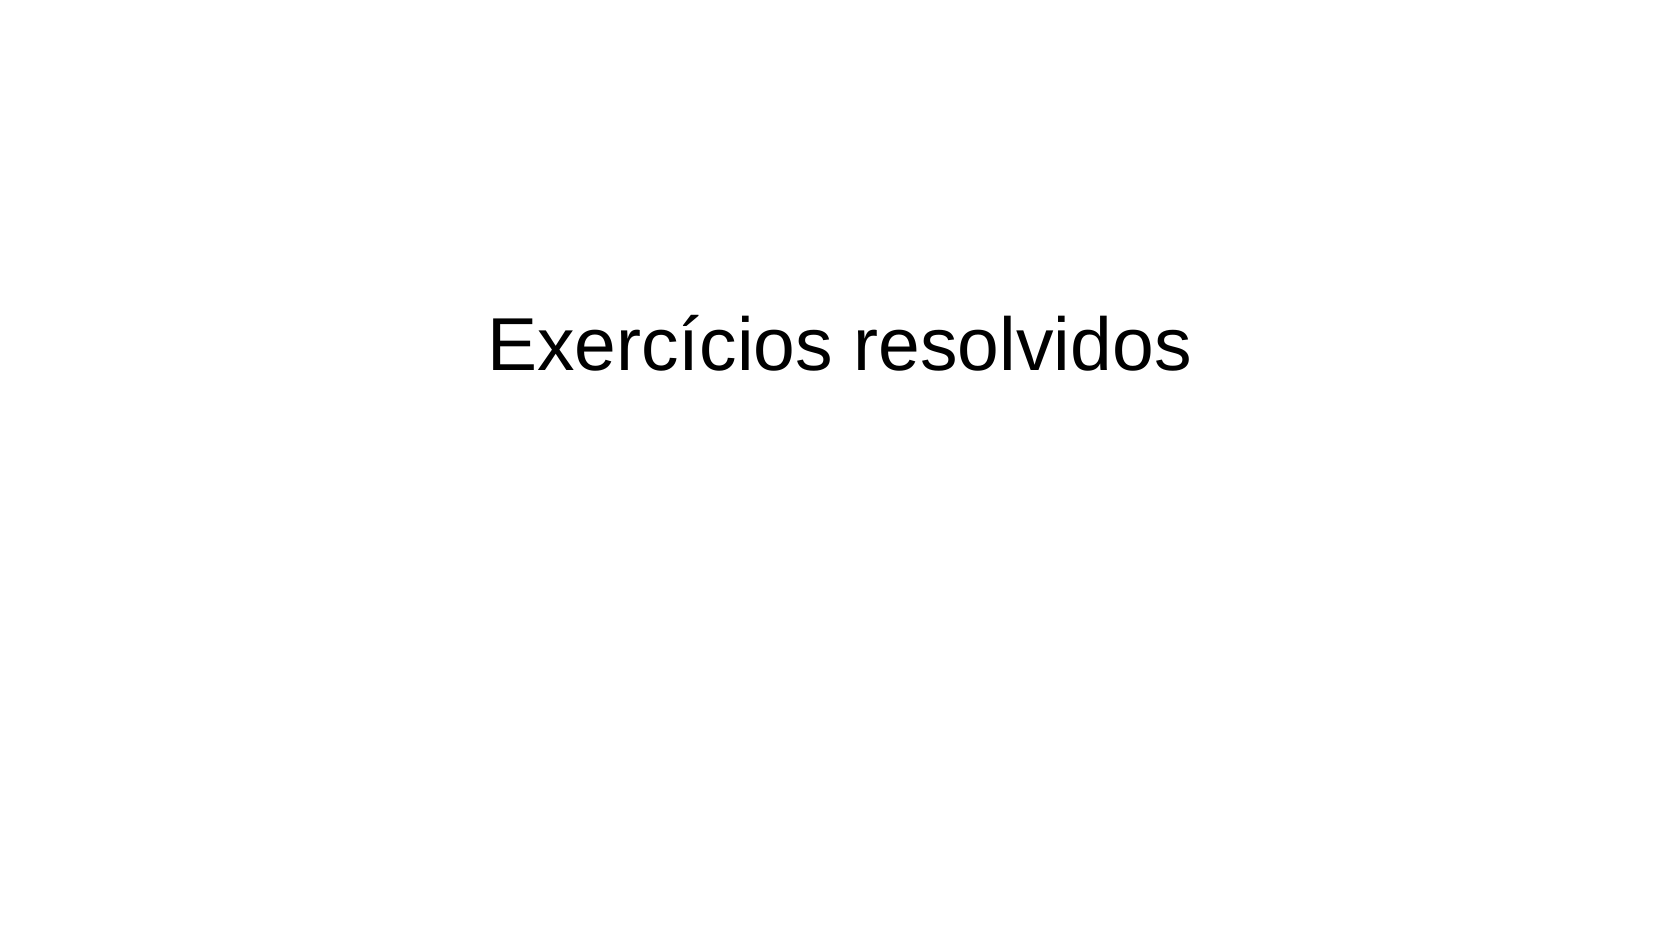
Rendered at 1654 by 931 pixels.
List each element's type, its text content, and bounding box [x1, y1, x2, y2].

text_box Exercícios resolvidos [472, 295, 1241, 562]
